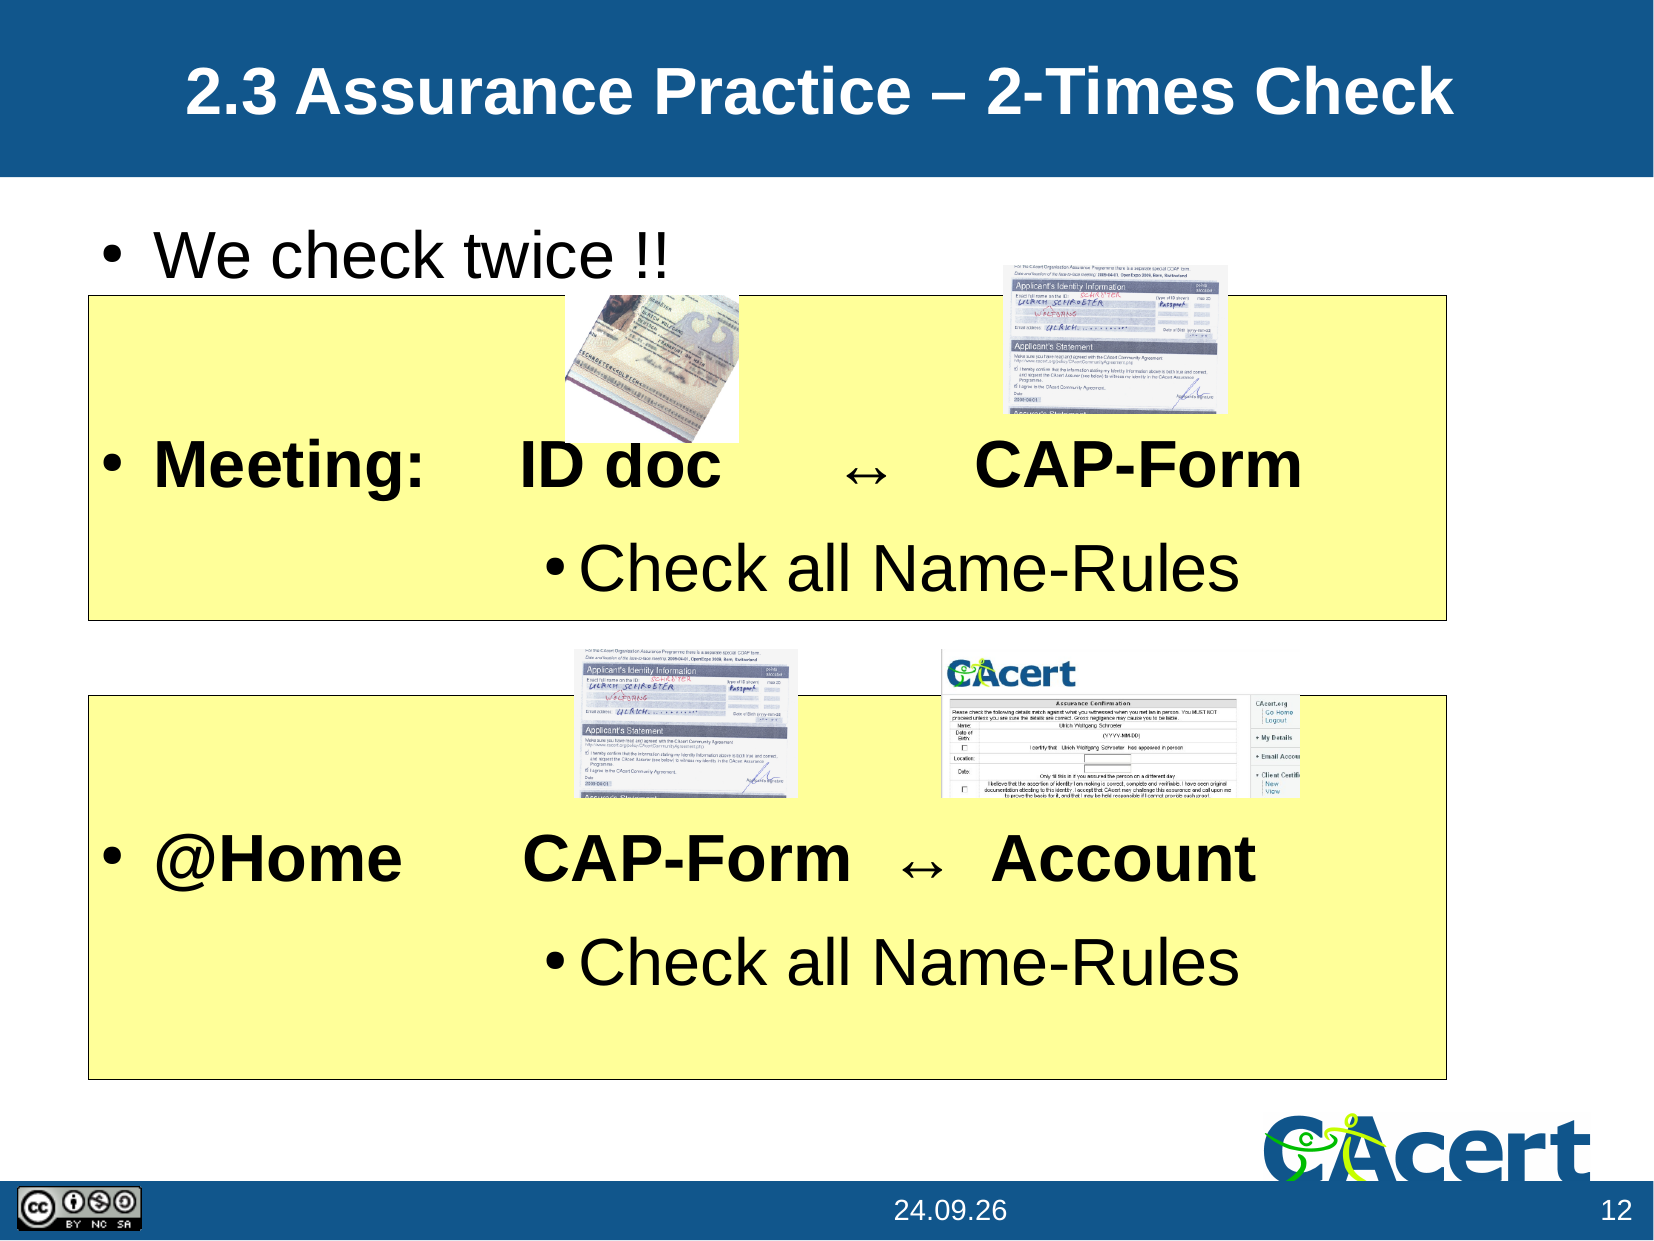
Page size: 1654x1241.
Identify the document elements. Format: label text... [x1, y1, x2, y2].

picture [17, 1186, 142, 1231]
picture [1003, 265, 1228, 414]
picture [574, 649, 798, 798]
picture [941, 649, 1300, 798]
title 2.3 Assurance Practice – 2-Times Check [76, 17, 1565, 166]
picture [1263, 1112, 1591, 1181]
picture [565, 295, 739, 443]
list We check twice !! Meeting: ID doc ↔ CAP-Form Check all Name-Rules @Home CAP-Form ↔ Account Check all Name-Rules [82, 218, 1571, 1091]
